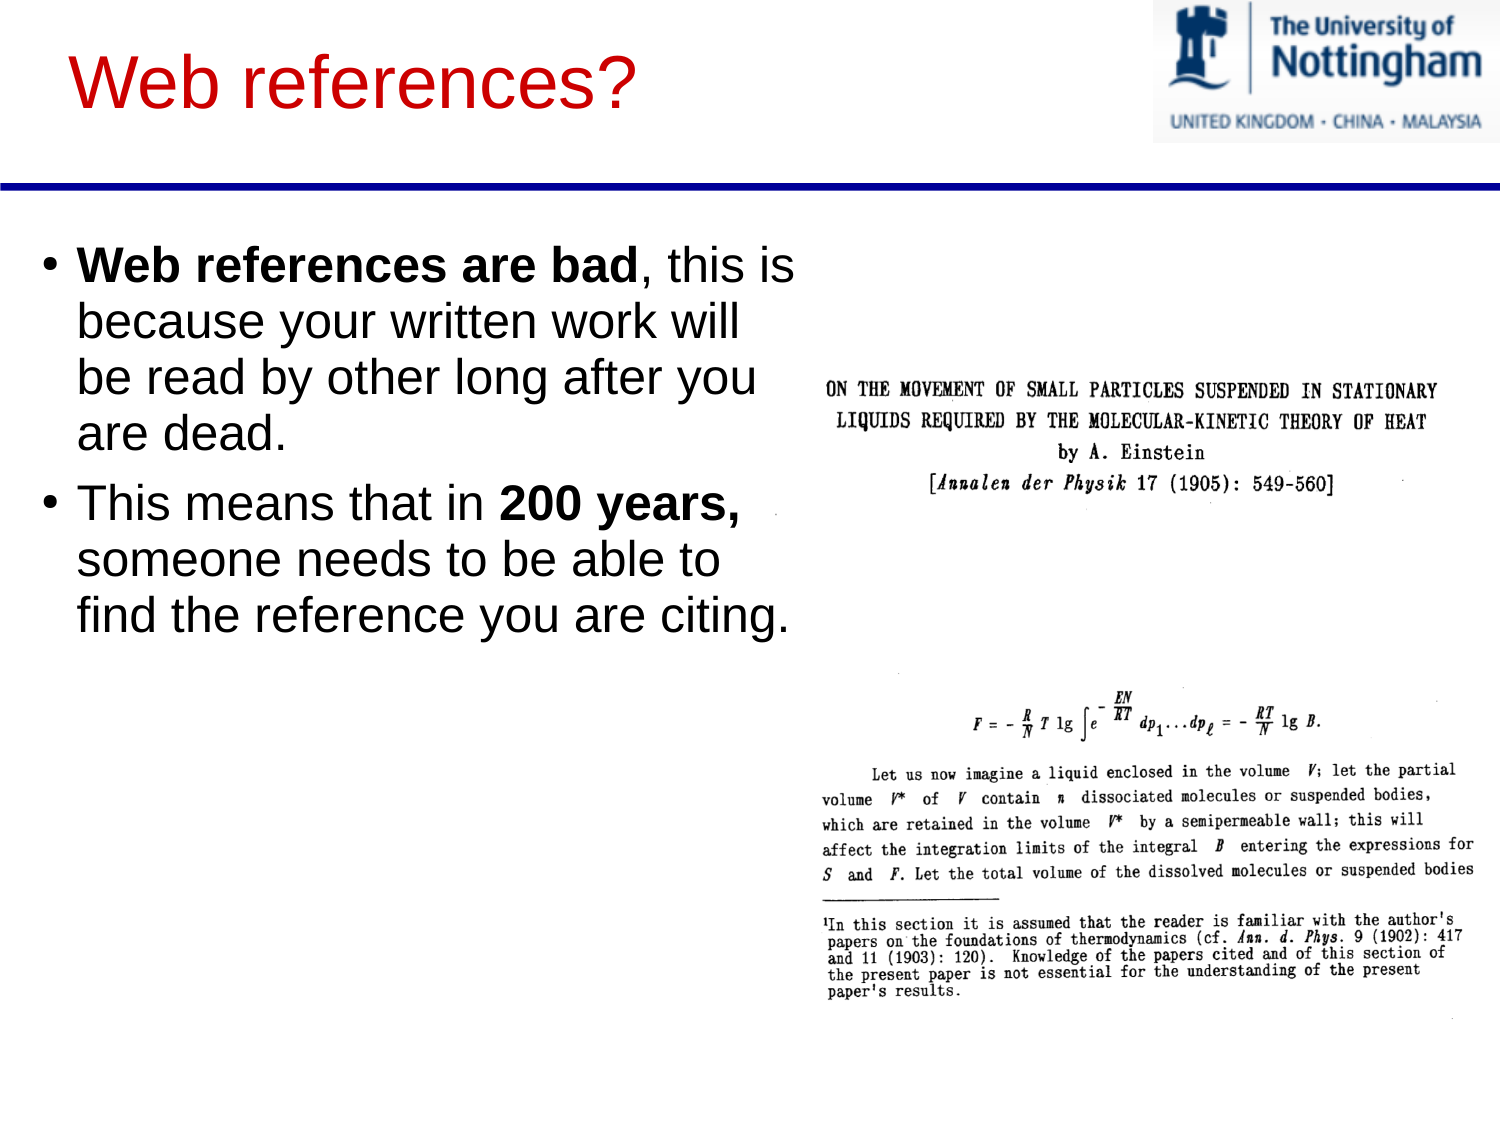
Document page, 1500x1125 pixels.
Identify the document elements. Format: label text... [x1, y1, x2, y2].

picture [1153, 0, 1500, 143]
text_box Web references? [53, 33, 947, 133]
picture [811, 671, 1500, 1022]
picture [763, 344, 1486, 543]
text_box Web references are bad, this is because your written work will be read by other long after you are dead. This means that in 200 years, someone needs to be able to find the reference you are citing. [26, 230, 813, 651]
